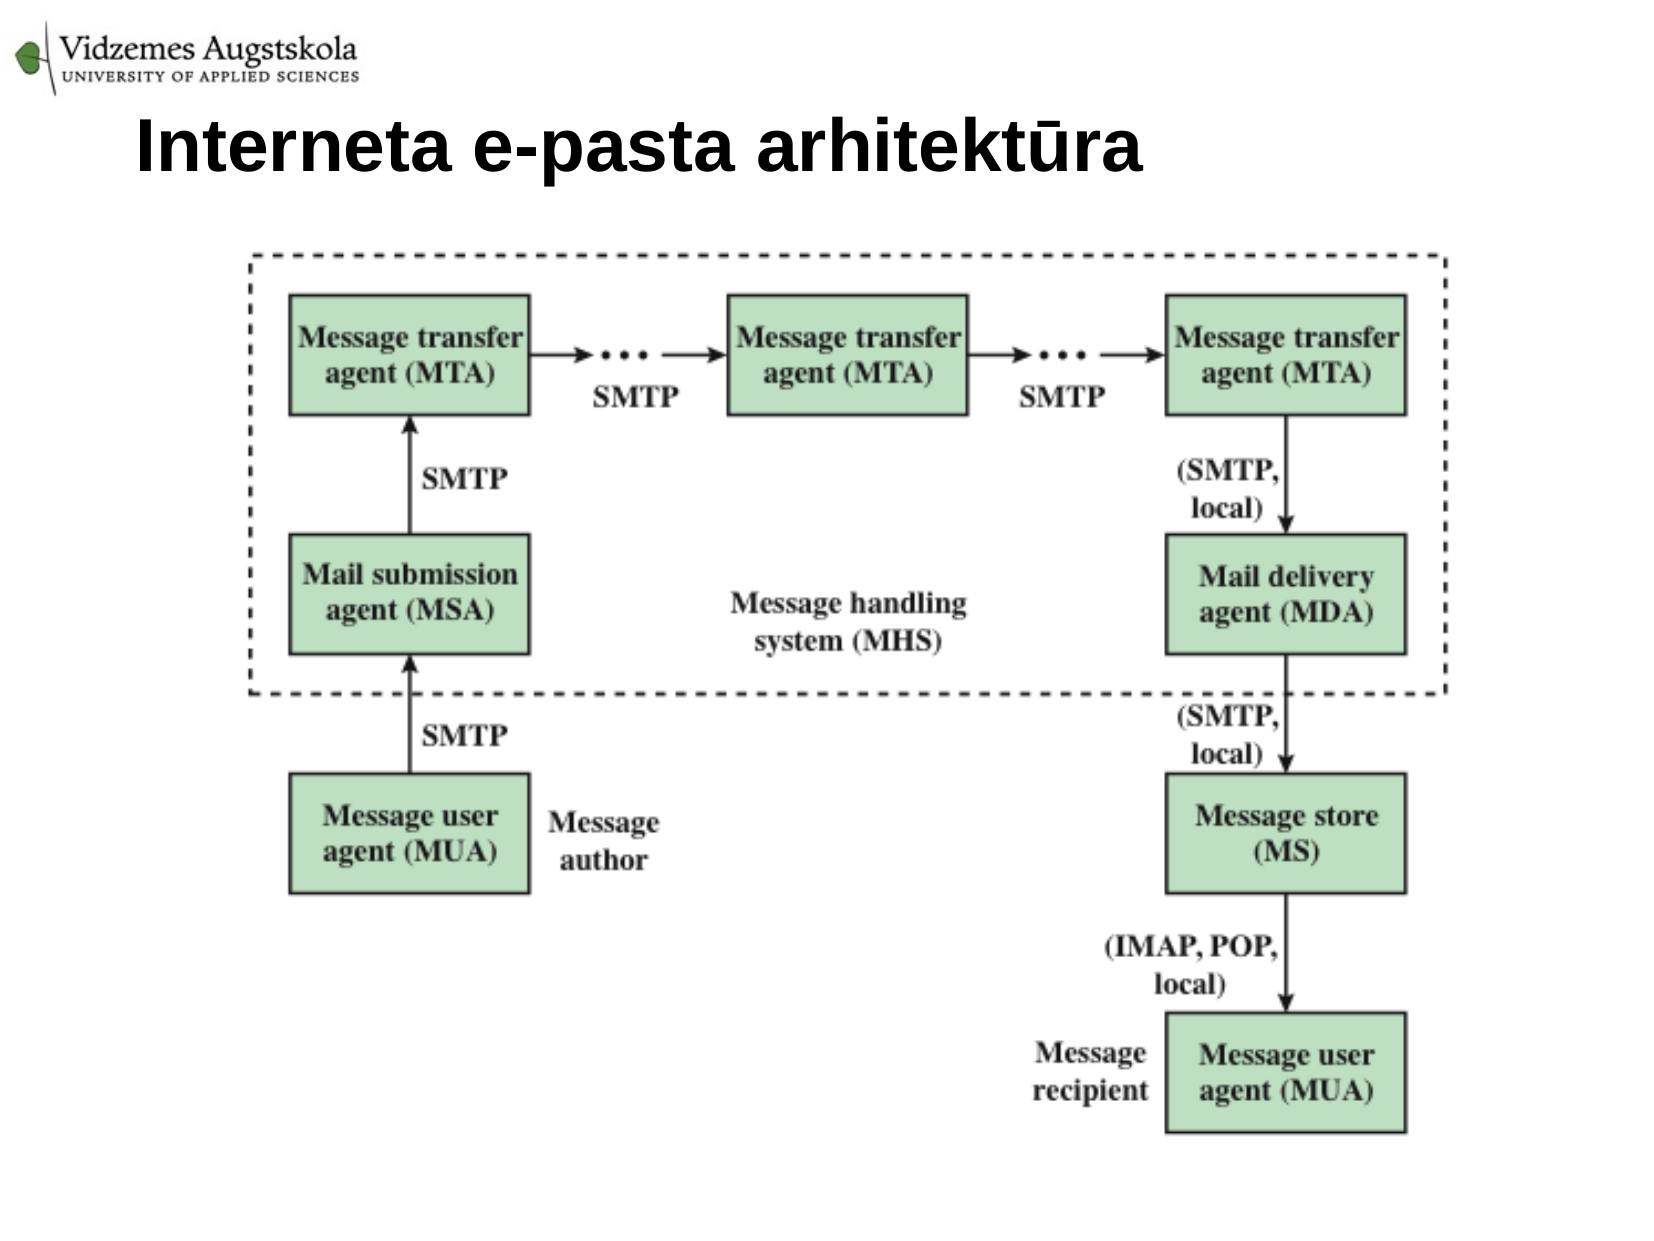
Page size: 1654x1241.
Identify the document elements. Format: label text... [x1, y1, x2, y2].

title Interneta e-pasta arhitektūra [94, 96, 1512, 195]
picture [5, 2, 368, 113]
picture [207, 224, 1453, 1163]
